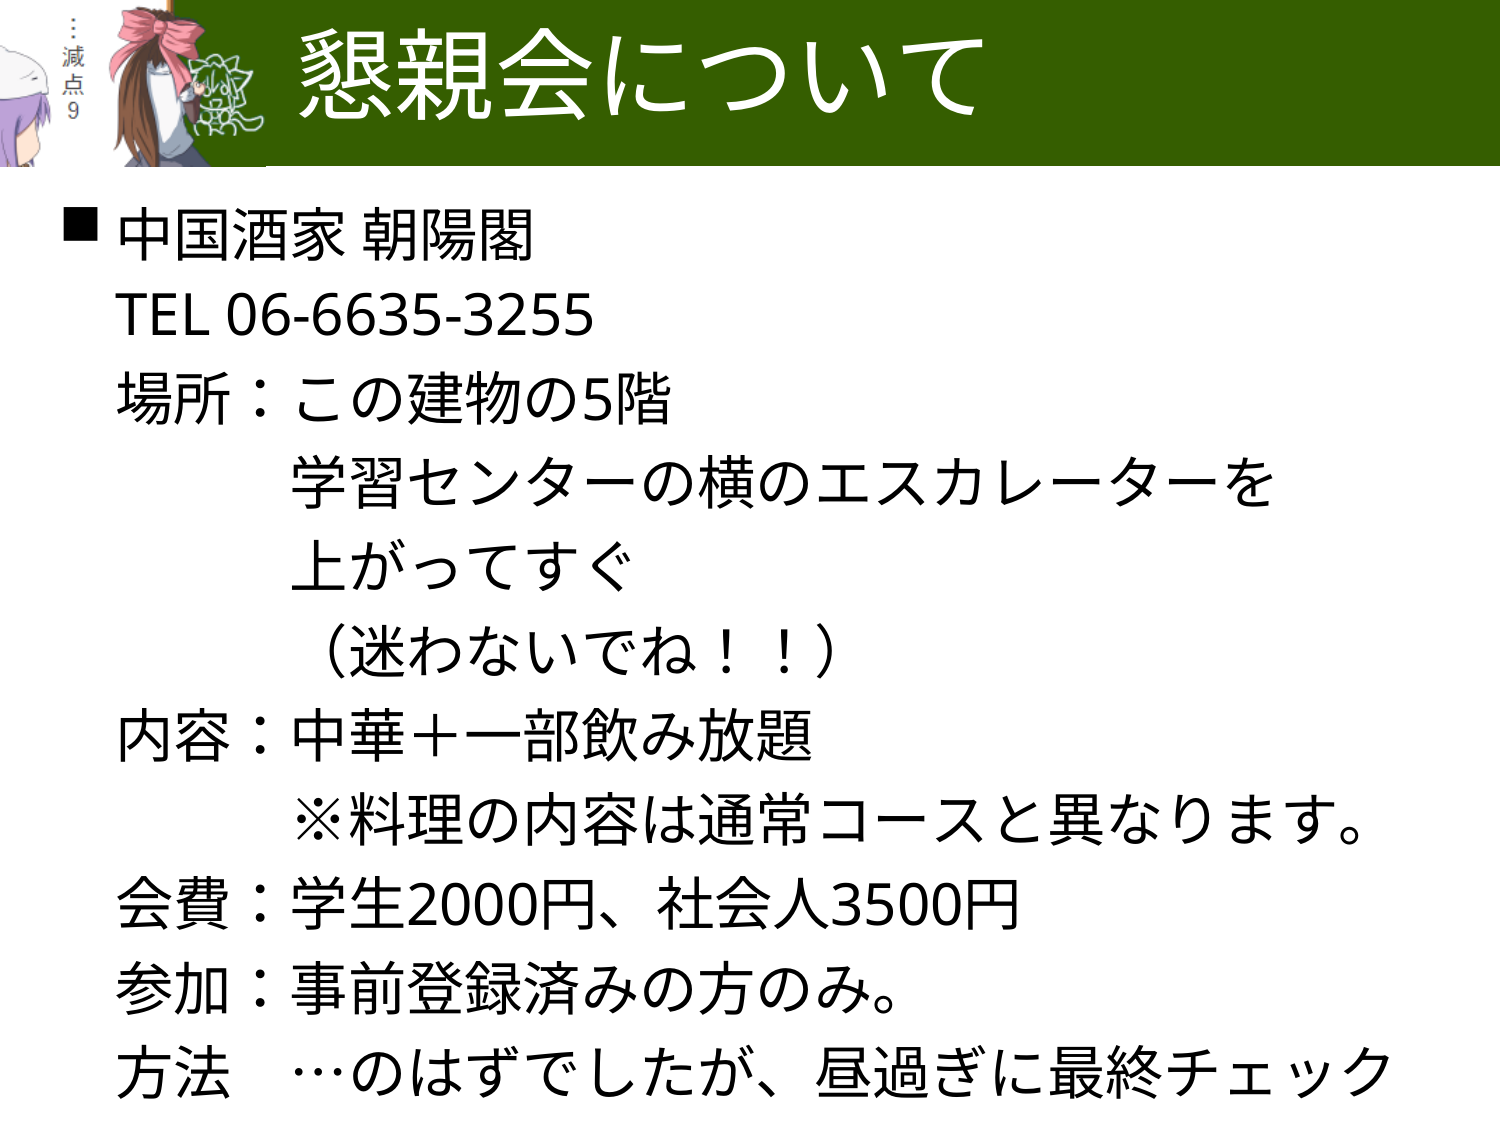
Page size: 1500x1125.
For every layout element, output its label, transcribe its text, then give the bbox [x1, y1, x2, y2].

picture [0, 0, 266, 167]
title 懇親会について [295, 0, 1500, 152]
list 中国酒家 朝陽閣 TEL 06-6635-3255 場所：この建物の5階 学習センターの横のエスカレーターを 上がってすぐ （迷わないでね！！） 内容：中華＋一部飲み放題 ※料理の内容は通常コースと異なります。 会費：学生2000円、社会人3500円 参加：事前登録済みの方のみ。 方法 …のはずでしたが、昼過ぎに最終チェック シートを回しますので、今日参加したい 方はそこに追記をお願いします。 [59, 188, 1447, 1083]
